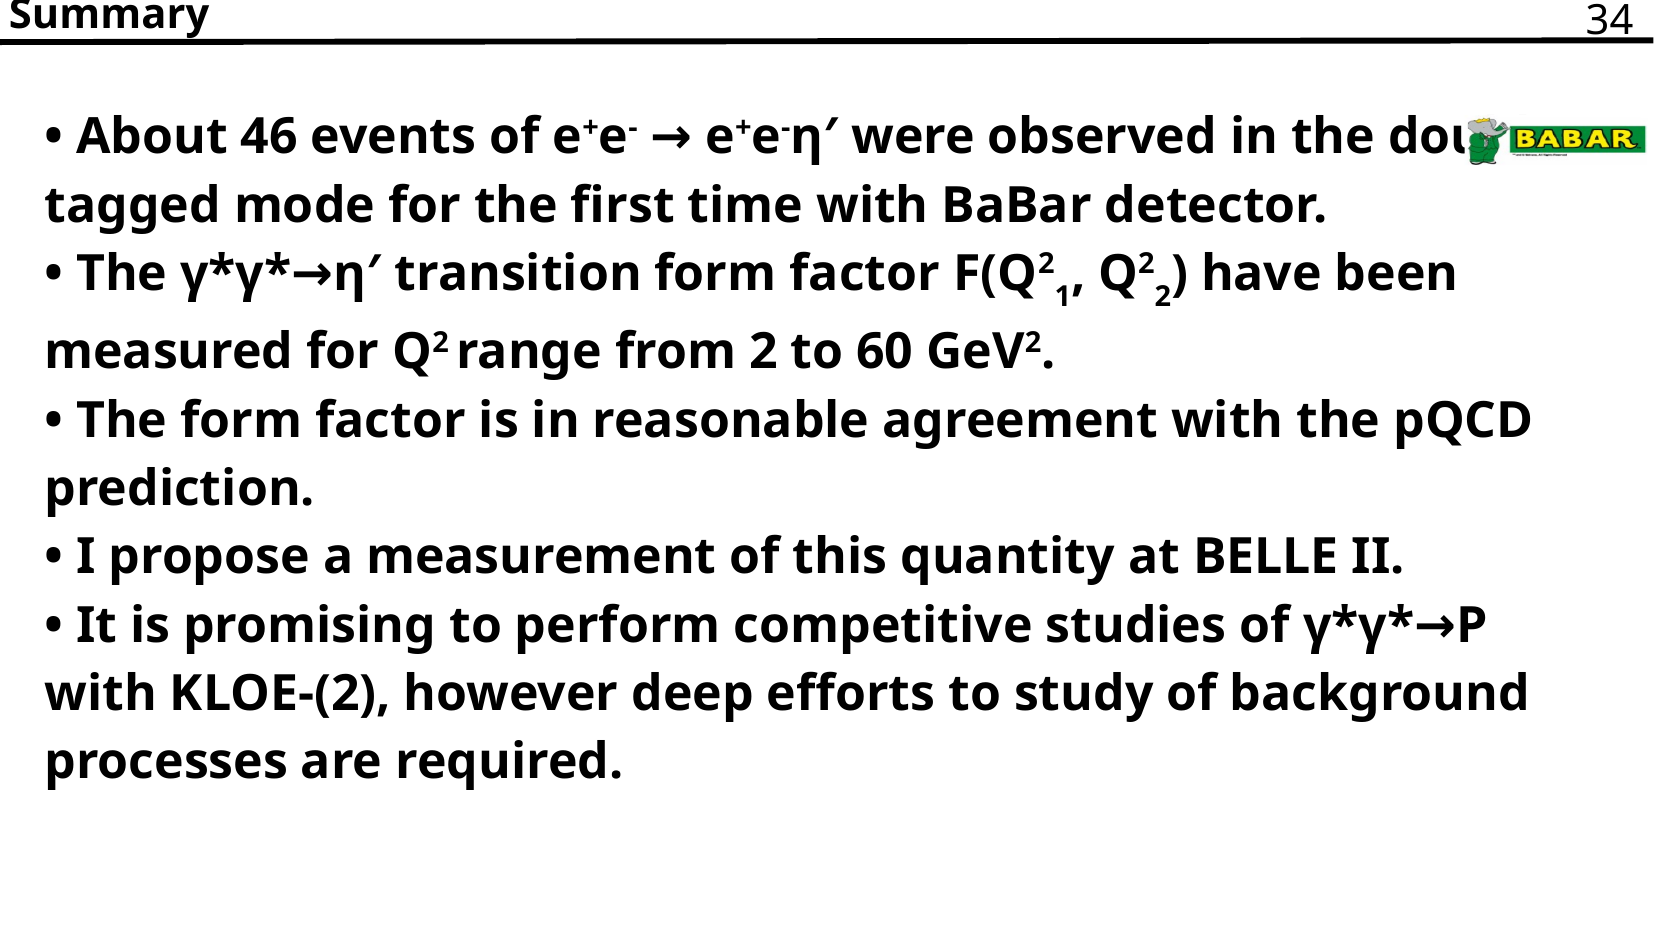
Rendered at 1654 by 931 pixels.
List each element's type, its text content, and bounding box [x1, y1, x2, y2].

text_box Summary [0, 0, 1306, 53]
text_box • About 46 events of e+e- → e+e-η′ were observed in the double tagged mode for the first time with BaBar detector. • The γ*γ*→η′ transition form factor F(Q21, Q22) have been measured for Q2 range from 2 to 60 GeV2. • The form factor is in reasonable agreement with the pQCD prediction. • I propose a measurement of this quantity at BELLE II. • It is promising to perform competitive studies of γ*γ*→P with KLOE-(2), however deep efforts to study of background processes are required. [29, 93, 1625, 931]
picture [1464, 115, 1648, 166]
text_box 34 [1570, 0, 1654, 54]
text_box [188, 496, 1548, 558]
